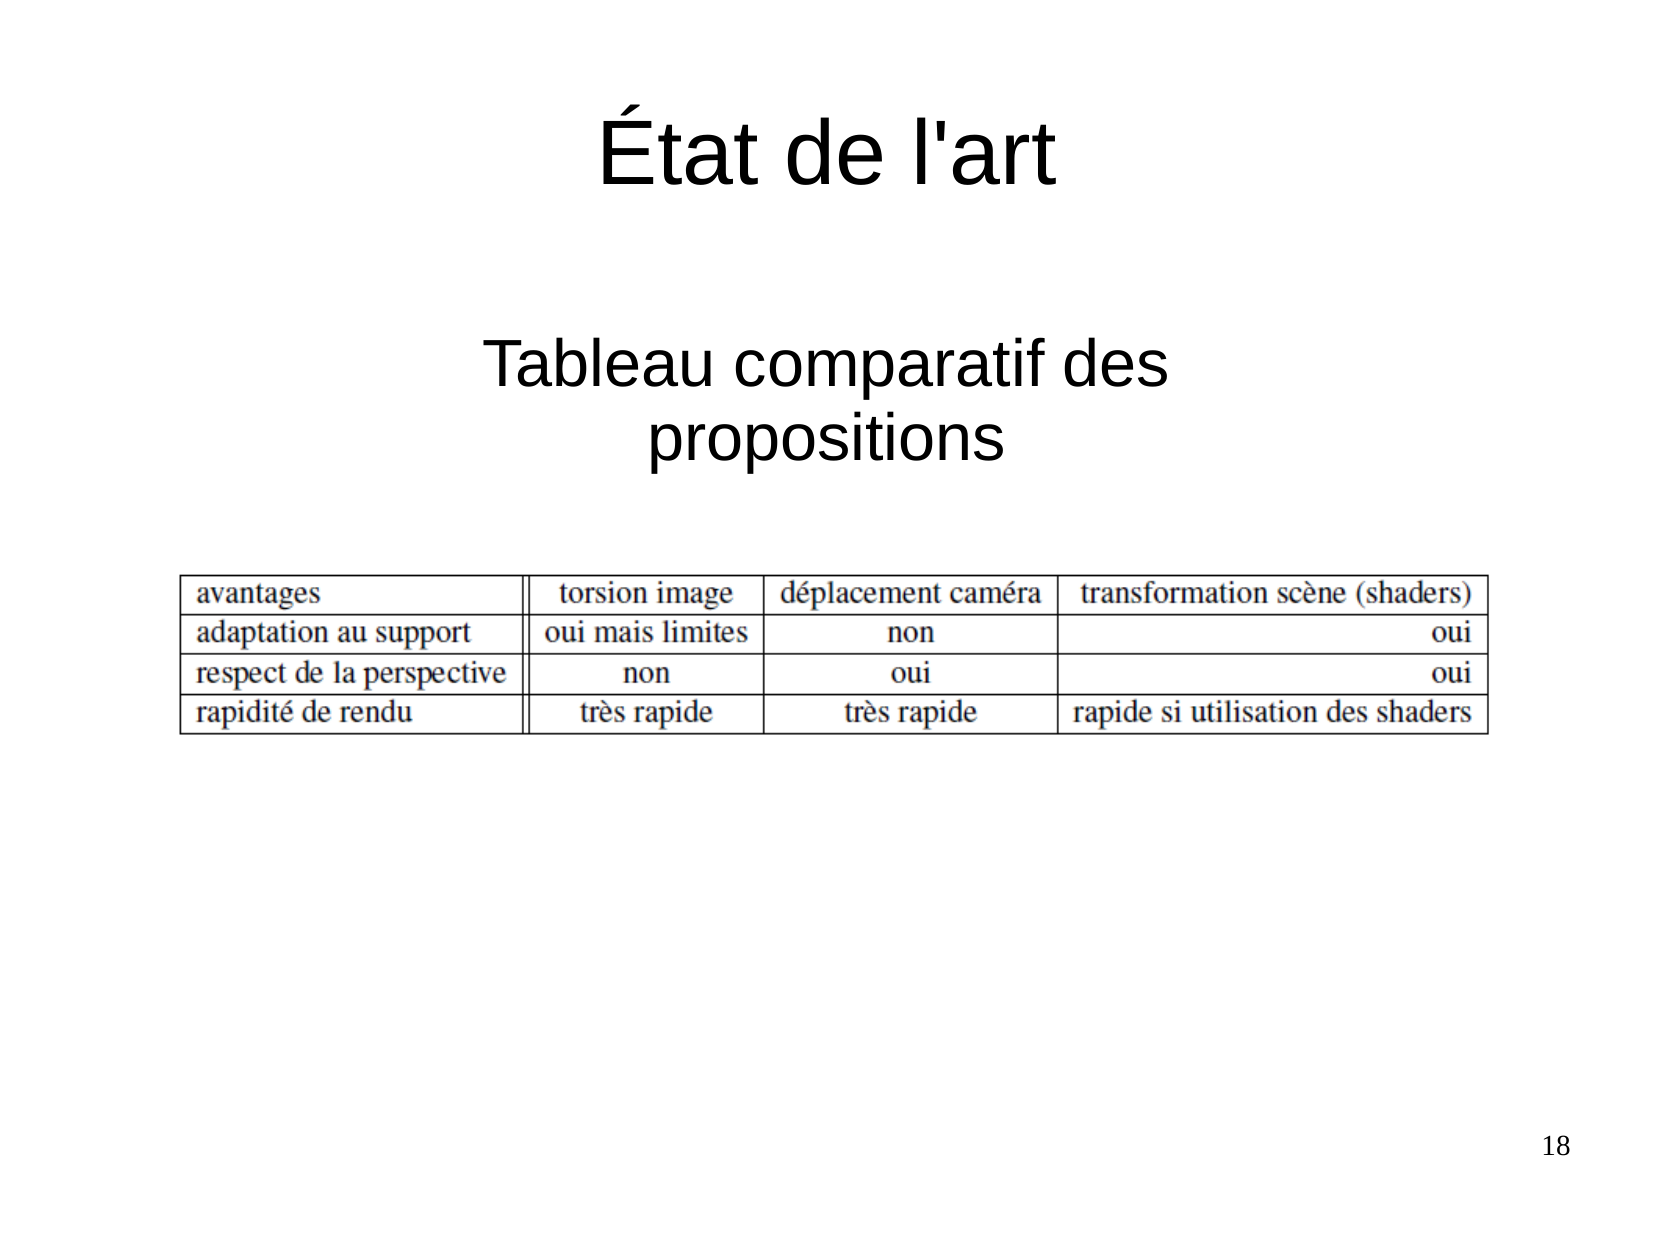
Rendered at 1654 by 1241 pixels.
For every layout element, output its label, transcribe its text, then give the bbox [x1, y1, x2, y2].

subtitle Tableau comparatif des propositions [82, 297, 1571, 1102]
title État de l'art [82, 49, 1571, 257]
